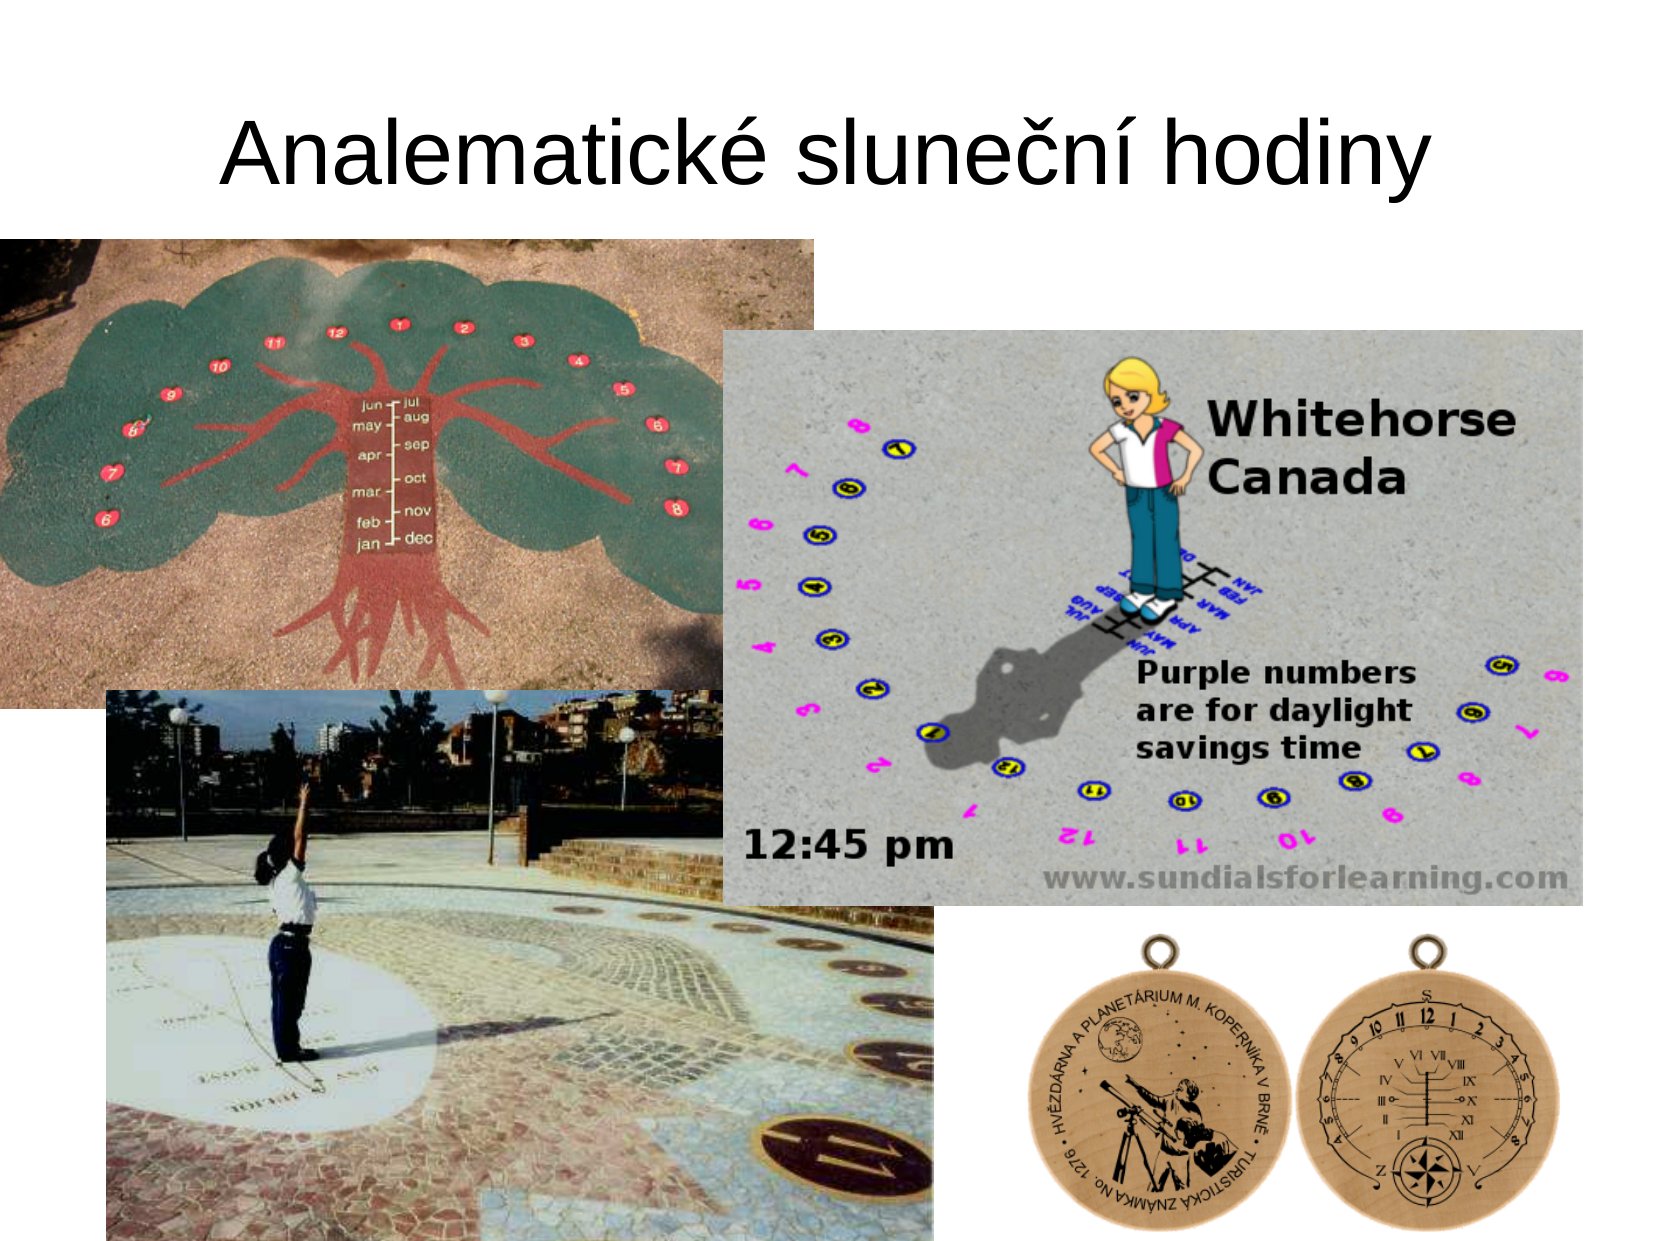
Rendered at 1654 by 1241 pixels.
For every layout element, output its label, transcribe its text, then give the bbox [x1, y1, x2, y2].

title Analematické sluneční hodiny [82, 49, 1571, 257]
picture [1027, 933, 1560, 1232]
picture [0, 239, 1583, 1241]
